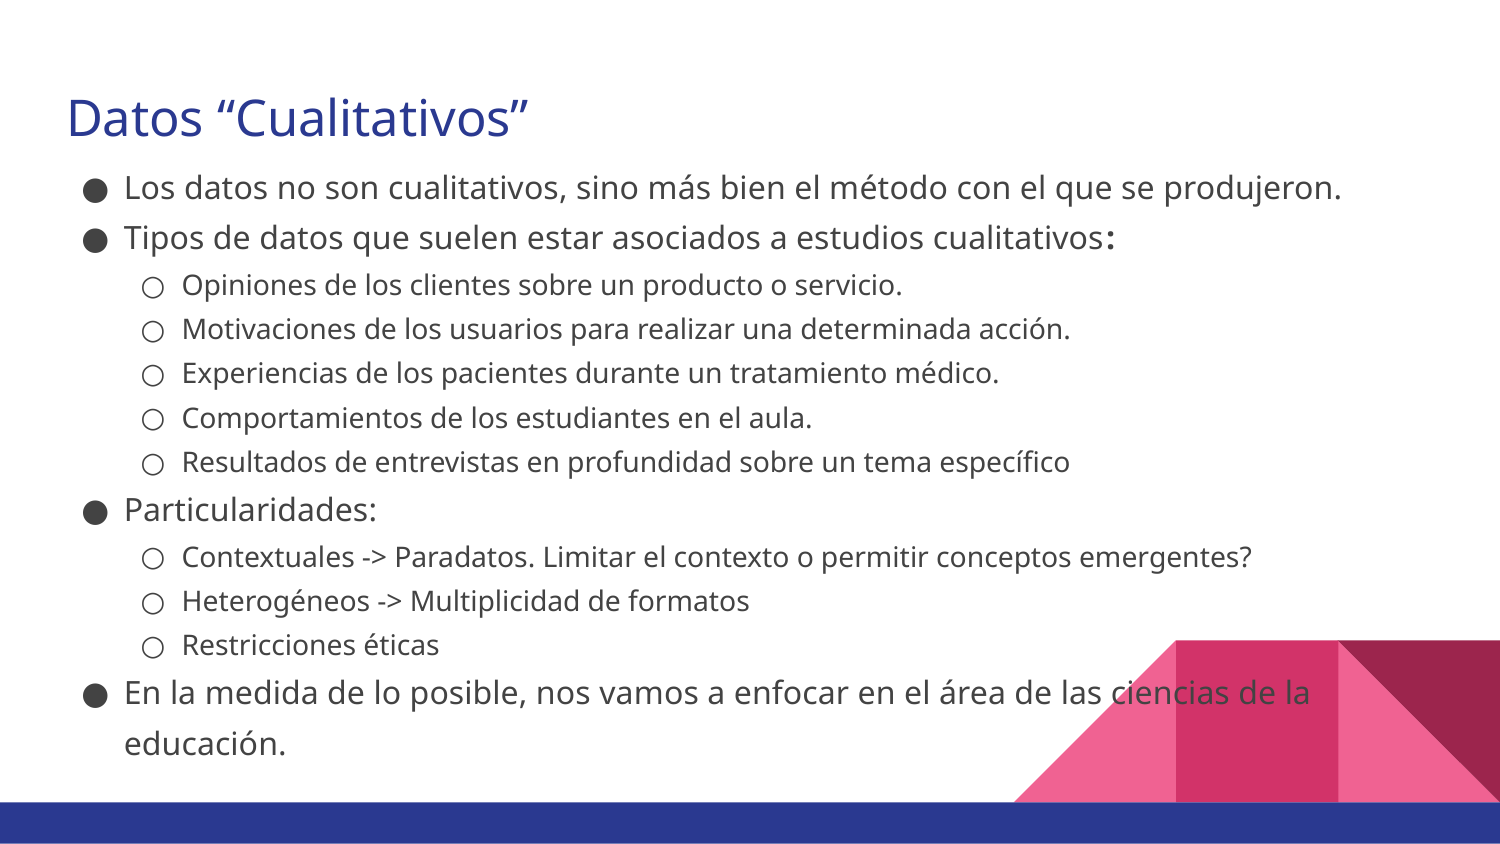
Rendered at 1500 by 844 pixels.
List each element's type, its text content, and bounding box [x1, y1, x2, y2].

list Los datos no son cualitativos, sino más bien el método con el que se produjeron. Tipos de datos que suelen estar asociados a estudios cualitativos: Opiniones de los clientes sobre un producto o servicio. Motivaciones de los usuarios para realizar una determinada acción. Experiencias de los pacientes durante un tratamiento médico. Comportamientos de los estudiantes en el aula. Resultados de entrevistas en profundidad sobre un tema específico Particularidades: Contextuales -> Paradatos. Limitar el contexto o permitir conceptos emergentes? Heterogéneos -> Multiplicidad de formatos Restricciones éticas En la medida de lo posible, nos vamos a enfocar en el área de las ciencias de la educación. [51, 143, 1449, 786]
title Datos “Cualitativos” [51, 67, 1449, 143]
